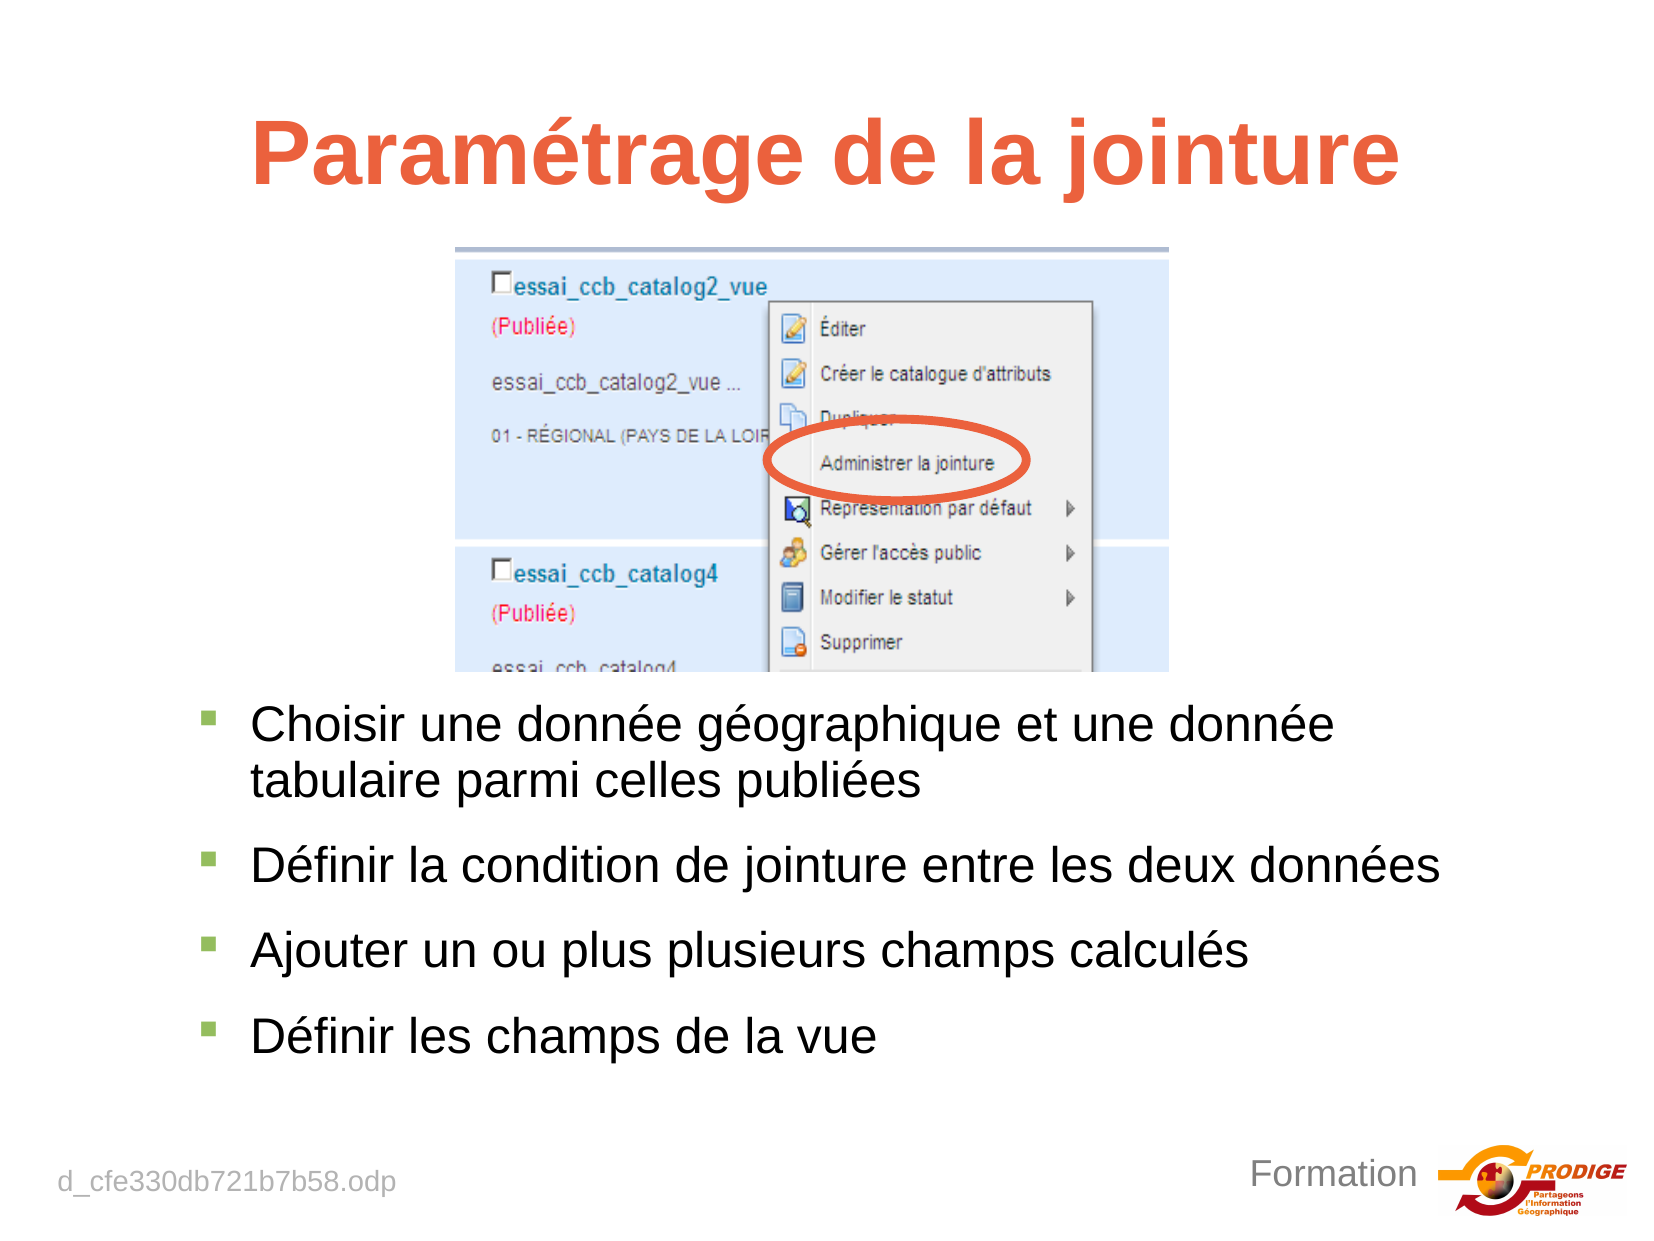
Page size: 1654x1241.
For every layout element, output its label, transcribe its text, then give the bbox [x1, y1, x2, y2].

title Paramétrage de la jointure [82, 56, 1571, 250]
picture [1438, 1145, 1627, 1216]
list Choisir une donnée géographique et une donnée tabulaire parmi celles publiées Définir la condition de jointure entre les deux données Ajouter un ou plus plusieurs champs calculés Définir les champs de la vue [179, 355, 1509, 1093]
picture [455, 247, 1169, 672]
